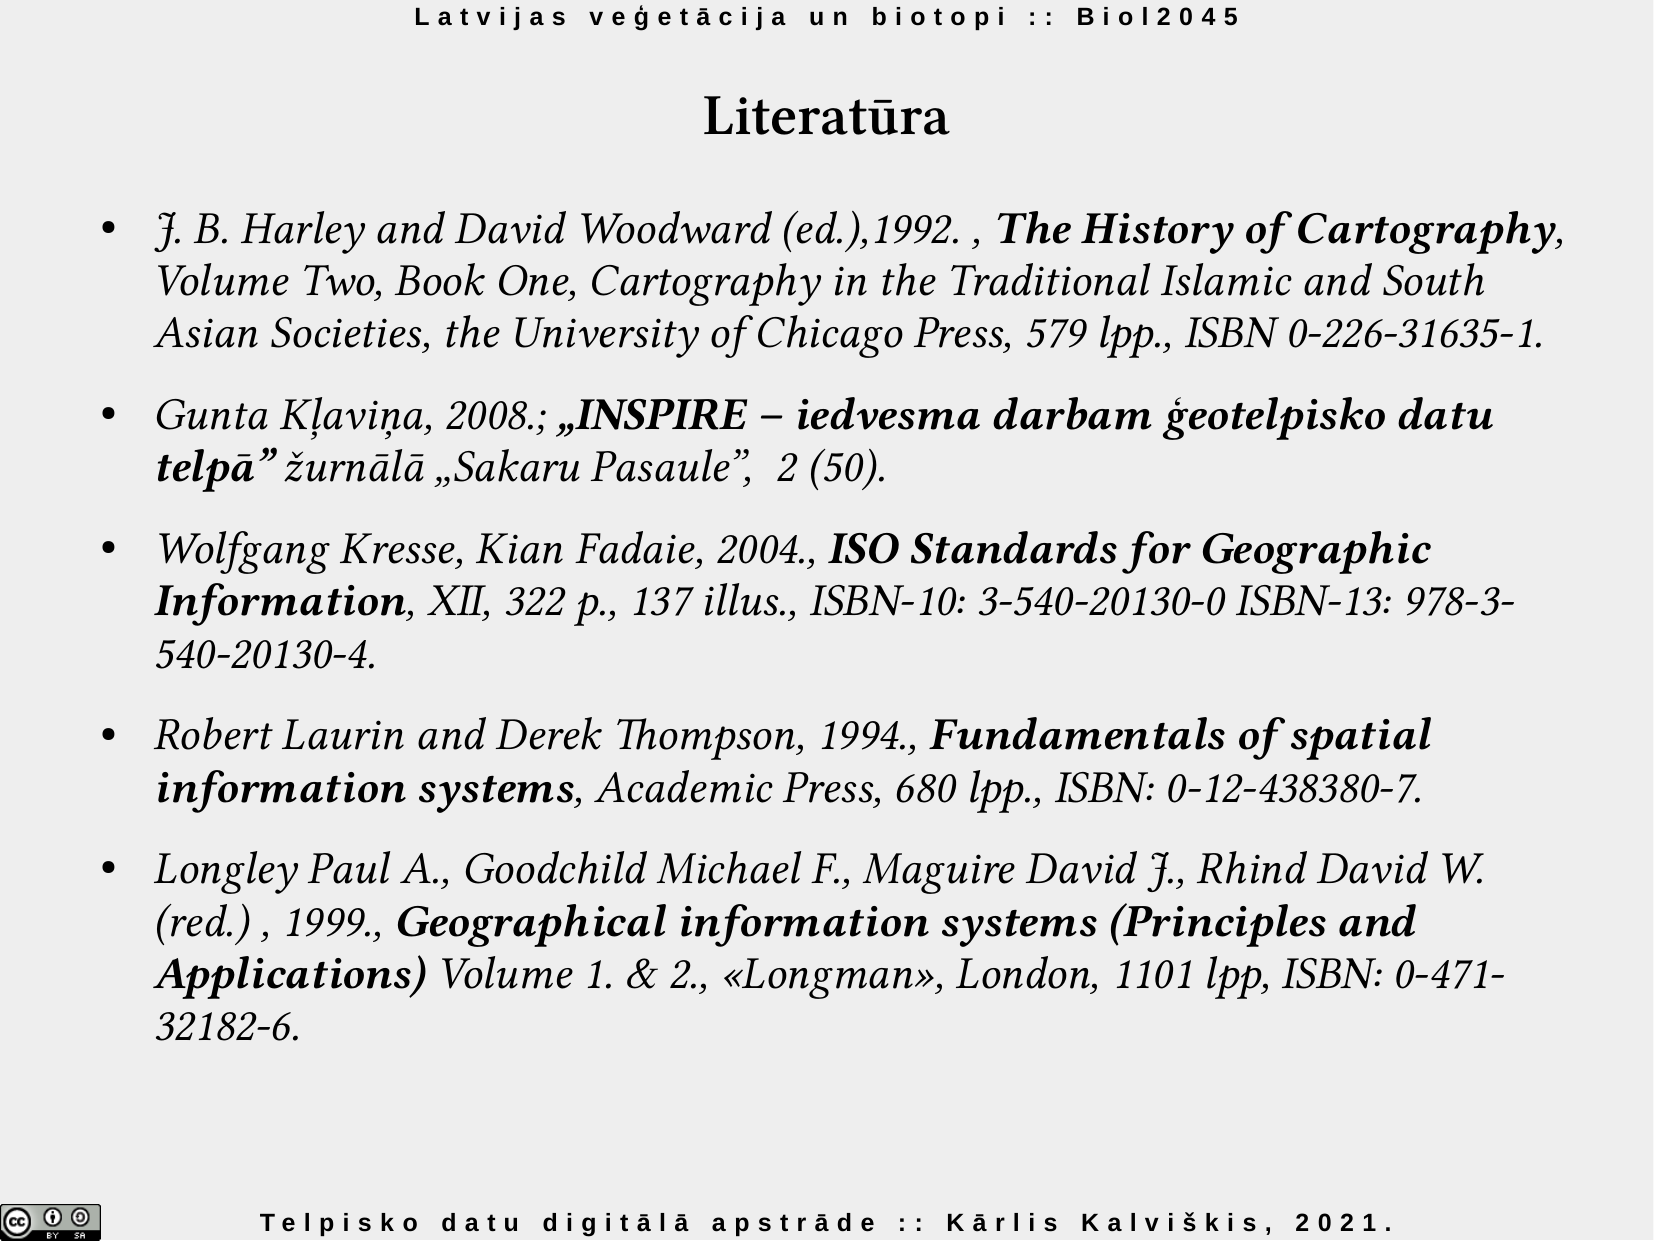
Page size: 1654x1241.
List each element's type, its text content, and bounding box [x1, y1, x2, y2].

title Literatūra [82, 49, 1571, 183]
list J. B. Harley and David Woodward (ed.),1992. , The History of Cartography, Volume Two, Book One, Cartography in the Traditional Islamic and South Asian Societies, the University of Chicago Press, 579 lpp., ISBN 0-226-31635-1. Gunta Kļaviņa, 2008.; „INSPIRE – iedvesma darbam ģeotelpisko datu telpā” žurnālā „Sakaru Pasaule”, 2 (50). Wolfgang Kresse, Kian Fadaie, 2004., ISO Standards for Geographic Information, XII, 322 p., 137 illus., ISBN-10: 3-540-20130-0 ISBN-13: 978-3-540-20130-4. Robert Laurin and Derek Thompson, 1994., Fundamentals of spatial information systems, Academic Press, 680 lpp., ISBN: 0-12-438380-7. Longley Paul A., Goodchild Michael F., Maguire David J., Rhind David W. (red.) , 1999., Geographical information systems (Principles and Applications) Volume 1. & 2., «Longman», London, 1101 lpp, ISBN: 0-471-32182-6. [82, 202, 1571, 1159]
picture [0, 1204, 101, 1241]
